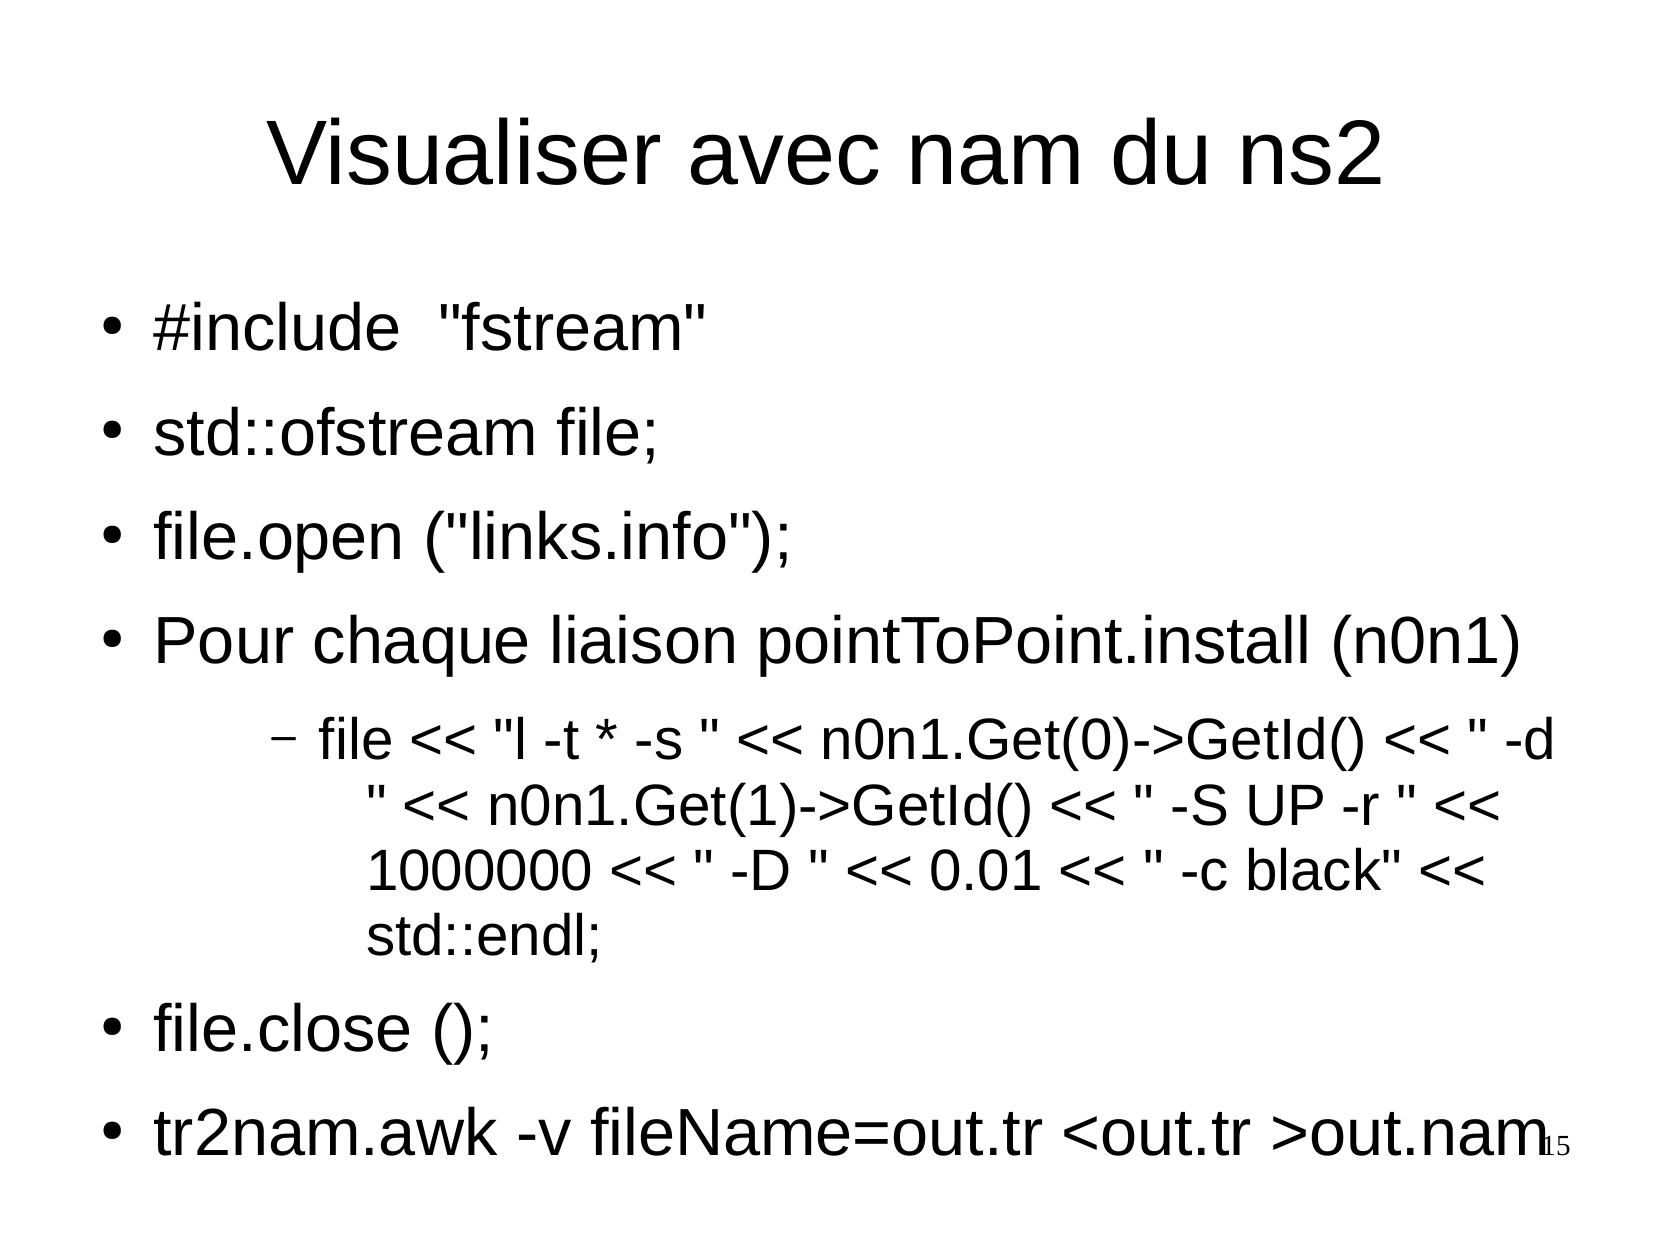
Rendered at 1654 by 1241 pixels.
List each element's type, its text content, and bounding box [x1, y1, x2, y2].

list #include "fstream" std::ofstream file; file.open ("links.info"); Pour chaque liaison pointToPoint.install (n0n1) file << "l -t * -s " << n0n1.Get(0)->GetId() << " -d " << n0n1.Get(1)->GetId() << " -S UP -r " << 1000000 << " -D " << 0.01 << " -c black" << std::endl; file.close (); tr2nam.awk -v fileName=out.tr <out.tr >out.nam [82, 290, 1571, 1171]
title Visualiser avec nam du ns2 [82, 56, 1571, 250]
